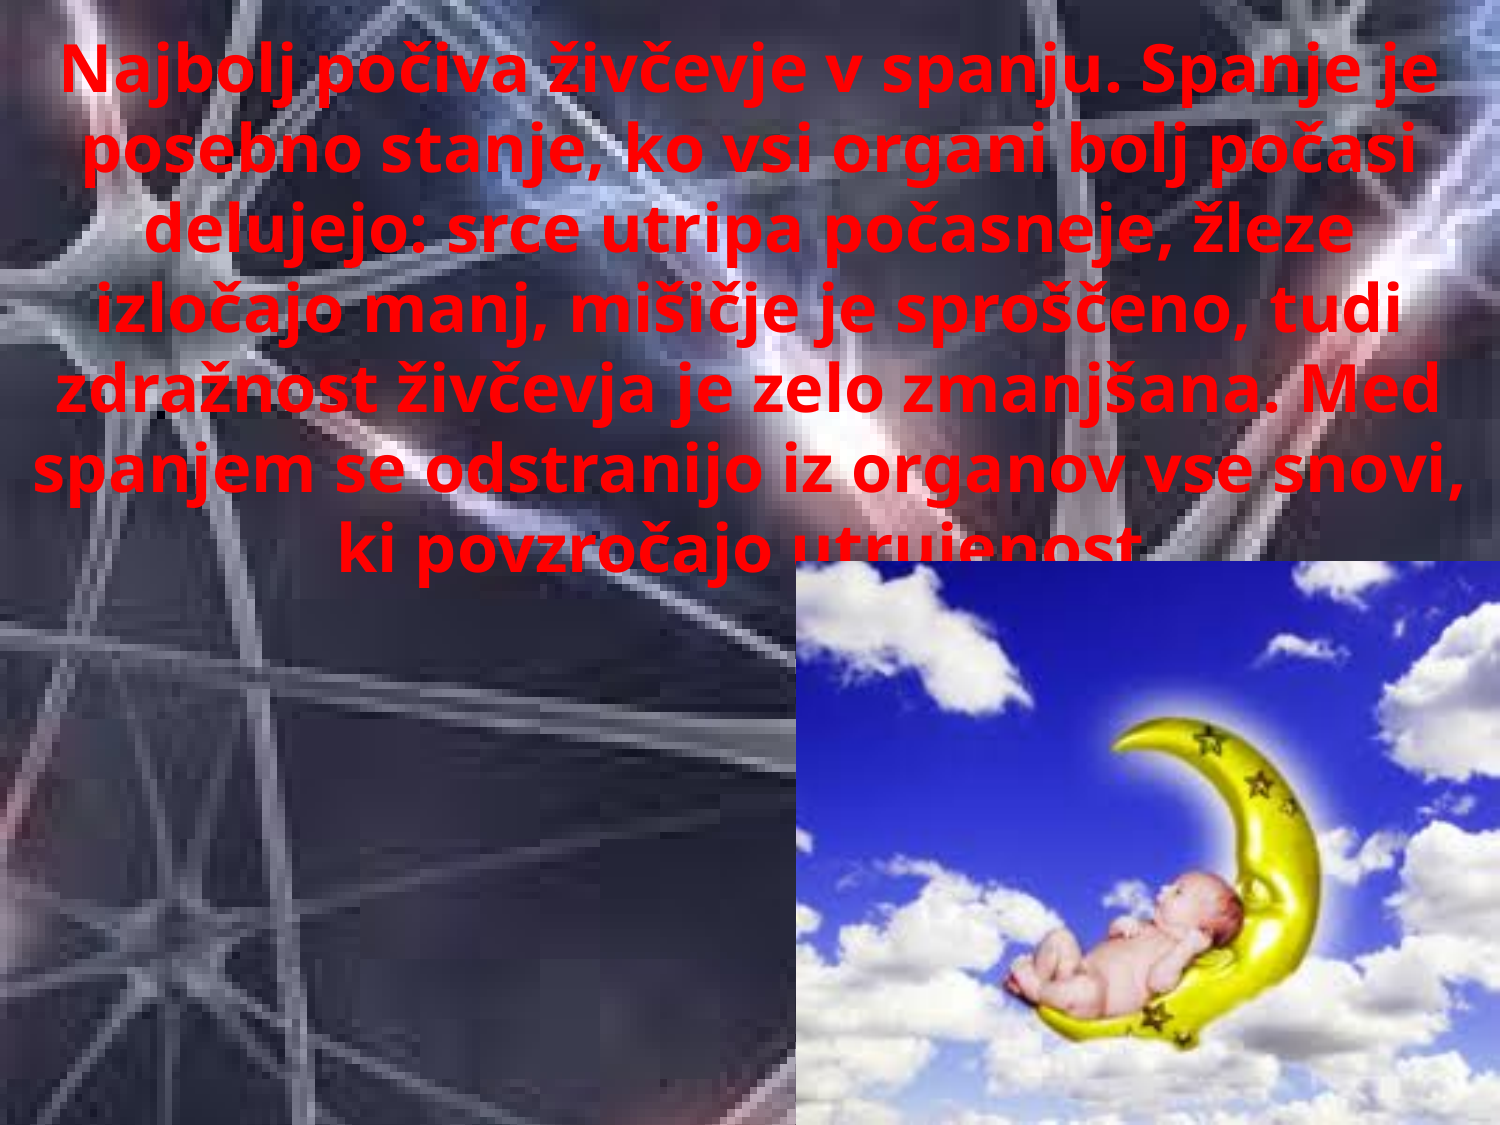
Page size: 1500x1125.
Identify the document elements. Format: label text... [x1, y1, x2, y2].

picture [0, 561, 1500, 1125]
title Najbolj počiva živčevje v spanju. Spanje je posebno stanje, ko vsi organi bolj počasi delujejo: srce utripa počasneje, žleze izločajo manj, mišičje je sproščeno, tudi zdražnost živčevja je zelo zmanjšana. Med spanjem se odstranijo iz organov vse snovi, ki povzročajo utrujenost. [0, 0, 1500, 692]
